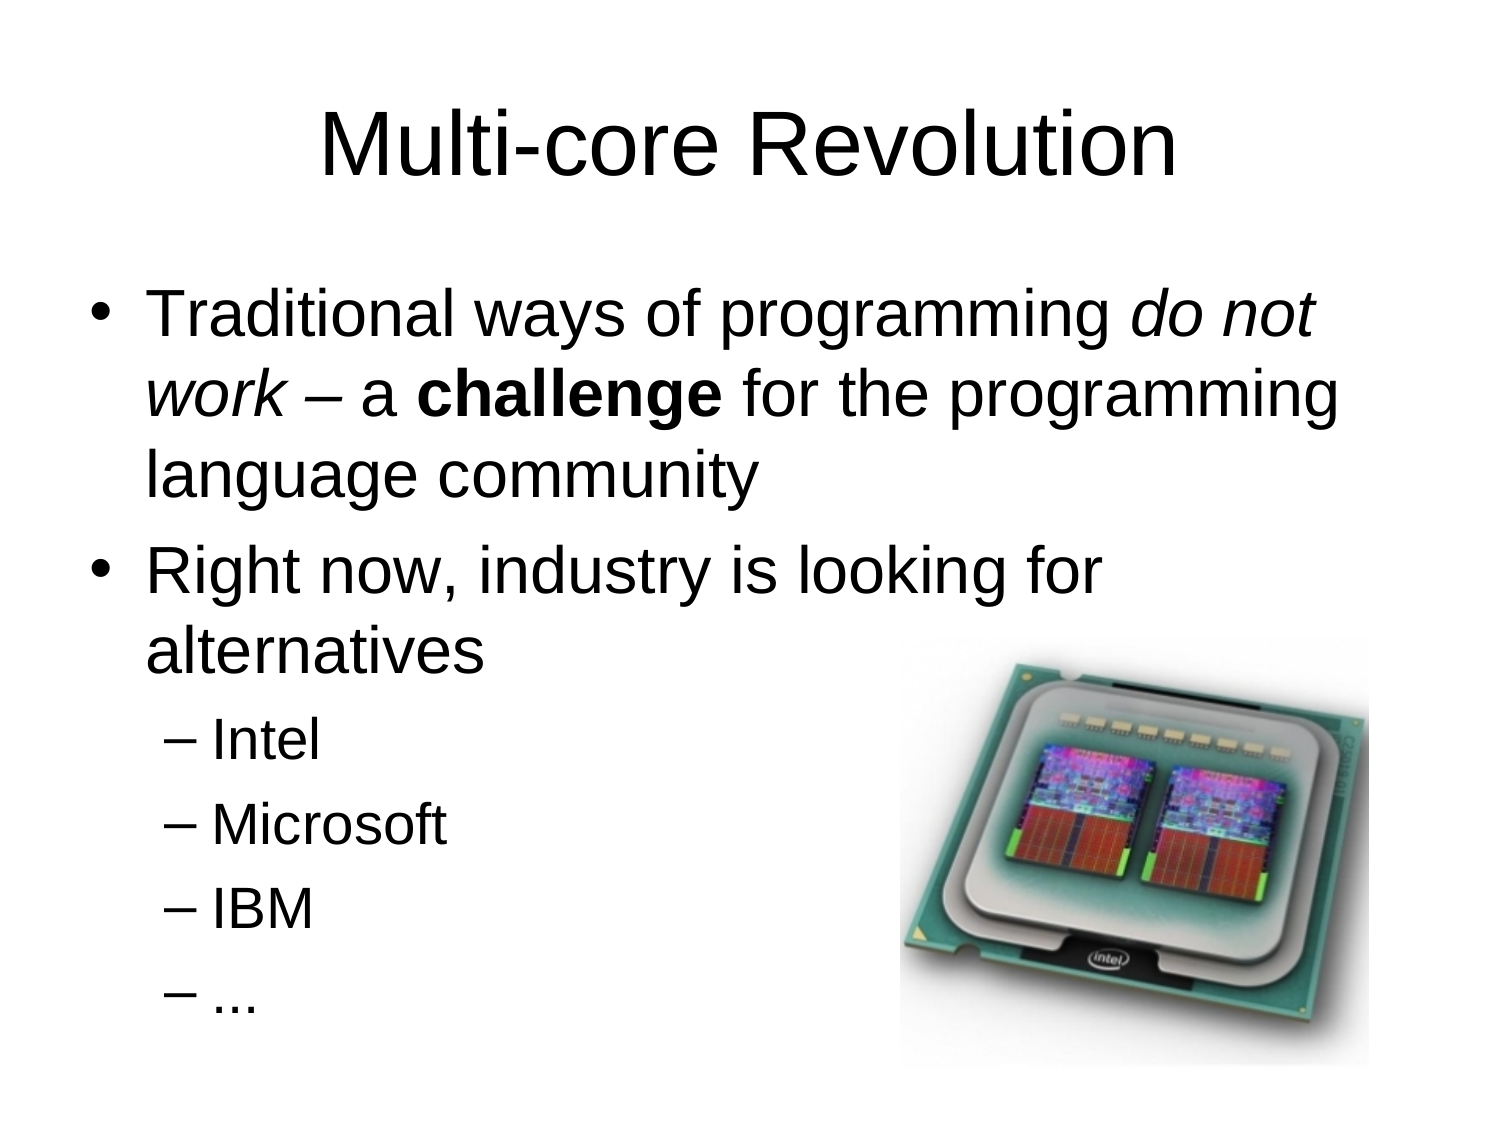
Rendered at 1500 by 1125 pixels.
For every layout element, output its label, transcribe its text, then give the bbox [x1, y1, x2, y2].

list Traditional ways of programming do not work – a challenge for the programming language community Right now, industry is looking for alternatives Intel Microsoft IBM ... [75, 262, 1426, 1050]
picture [900, 637, 1369, 1069]
title Multi-core Revolution [75, 45, 1426, 233]
